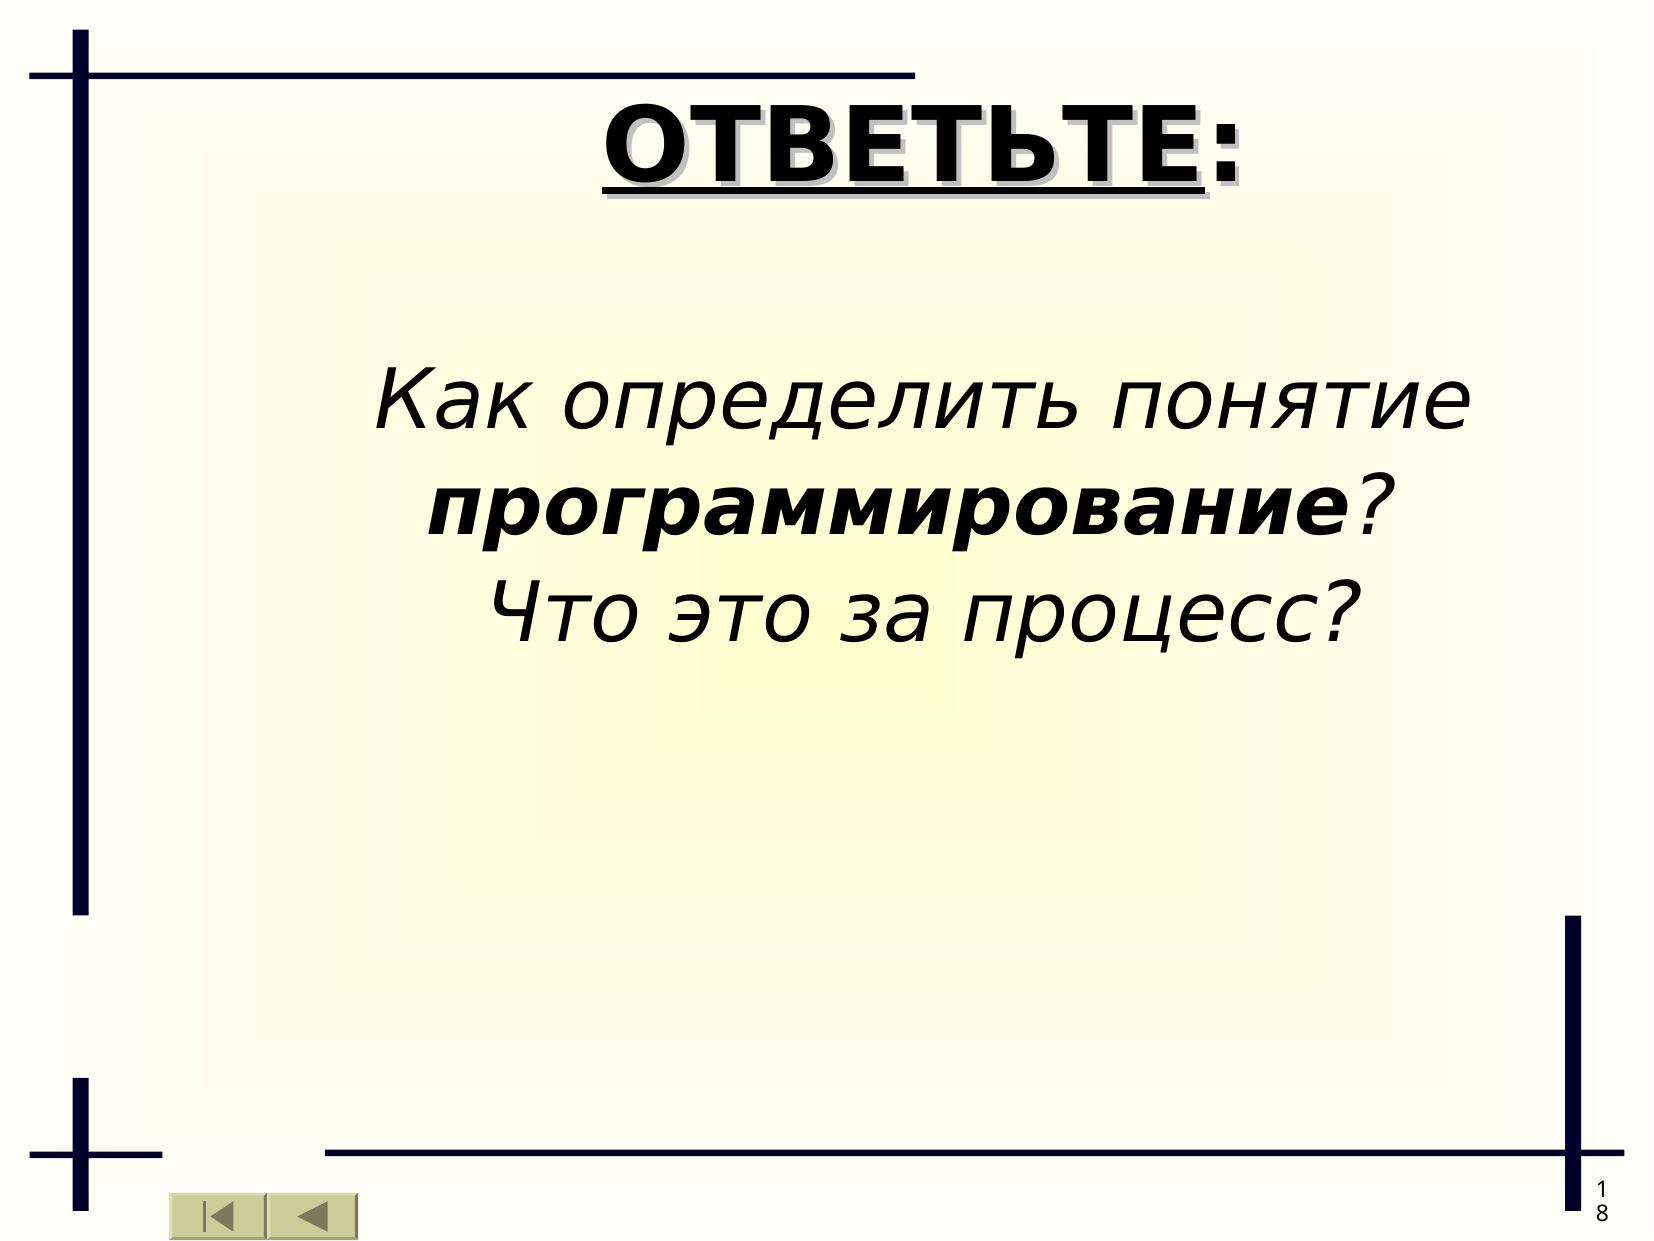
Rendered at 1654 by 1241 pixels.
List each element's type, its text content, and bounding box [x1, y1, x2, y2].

text_box ОТВЕТЬТЕ: [195, 76, 1654, 214]
text_box Как определить понятие программирование? Что это за процесс? [201, 333, 1648, 670]
text_box [170, 1192, 359, 1241]
